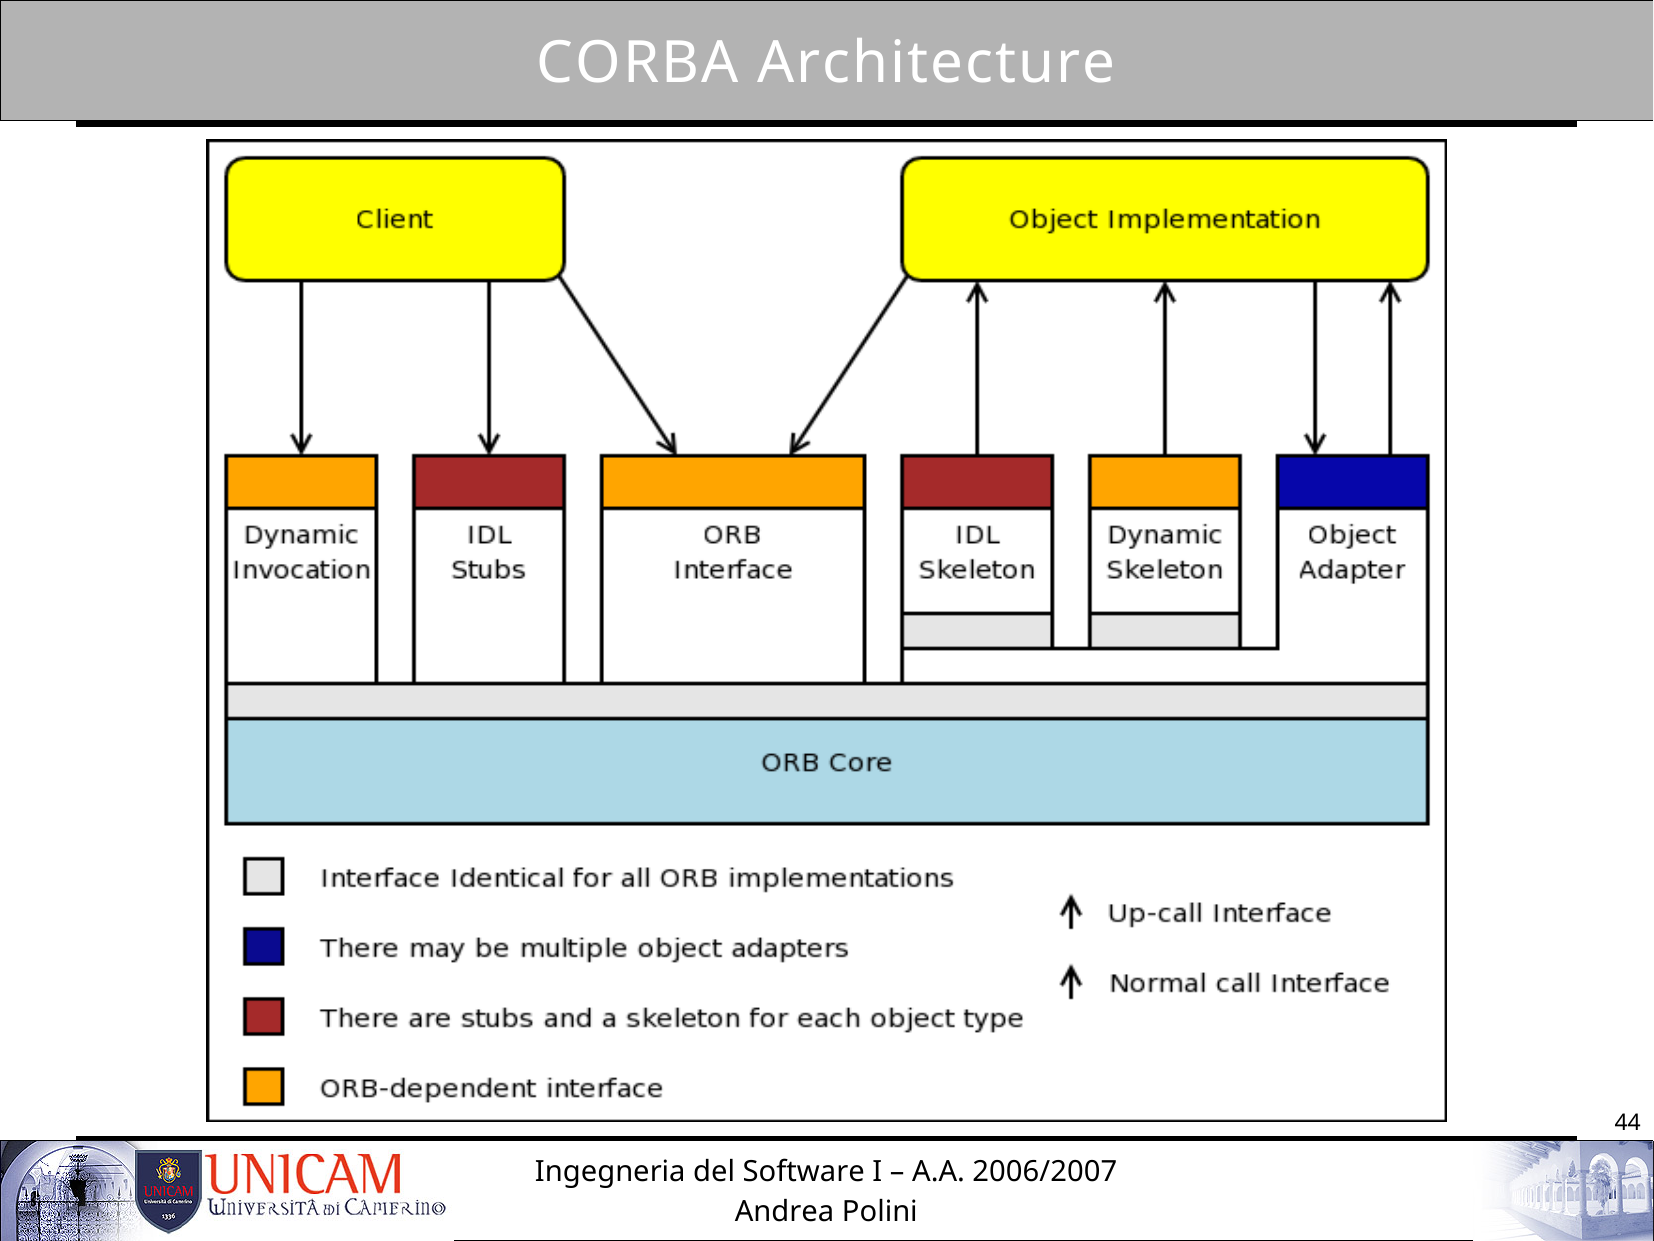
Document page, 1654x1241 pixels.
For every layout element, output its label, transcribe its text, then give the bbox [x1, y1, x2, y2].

picture [0, 1141, 454, 1241]
title CORBA Architecture [0, 0, 1653, 121]
picture [206, 139, 1447, 1123]
picture [1473, 1141, 1654, 1241]
